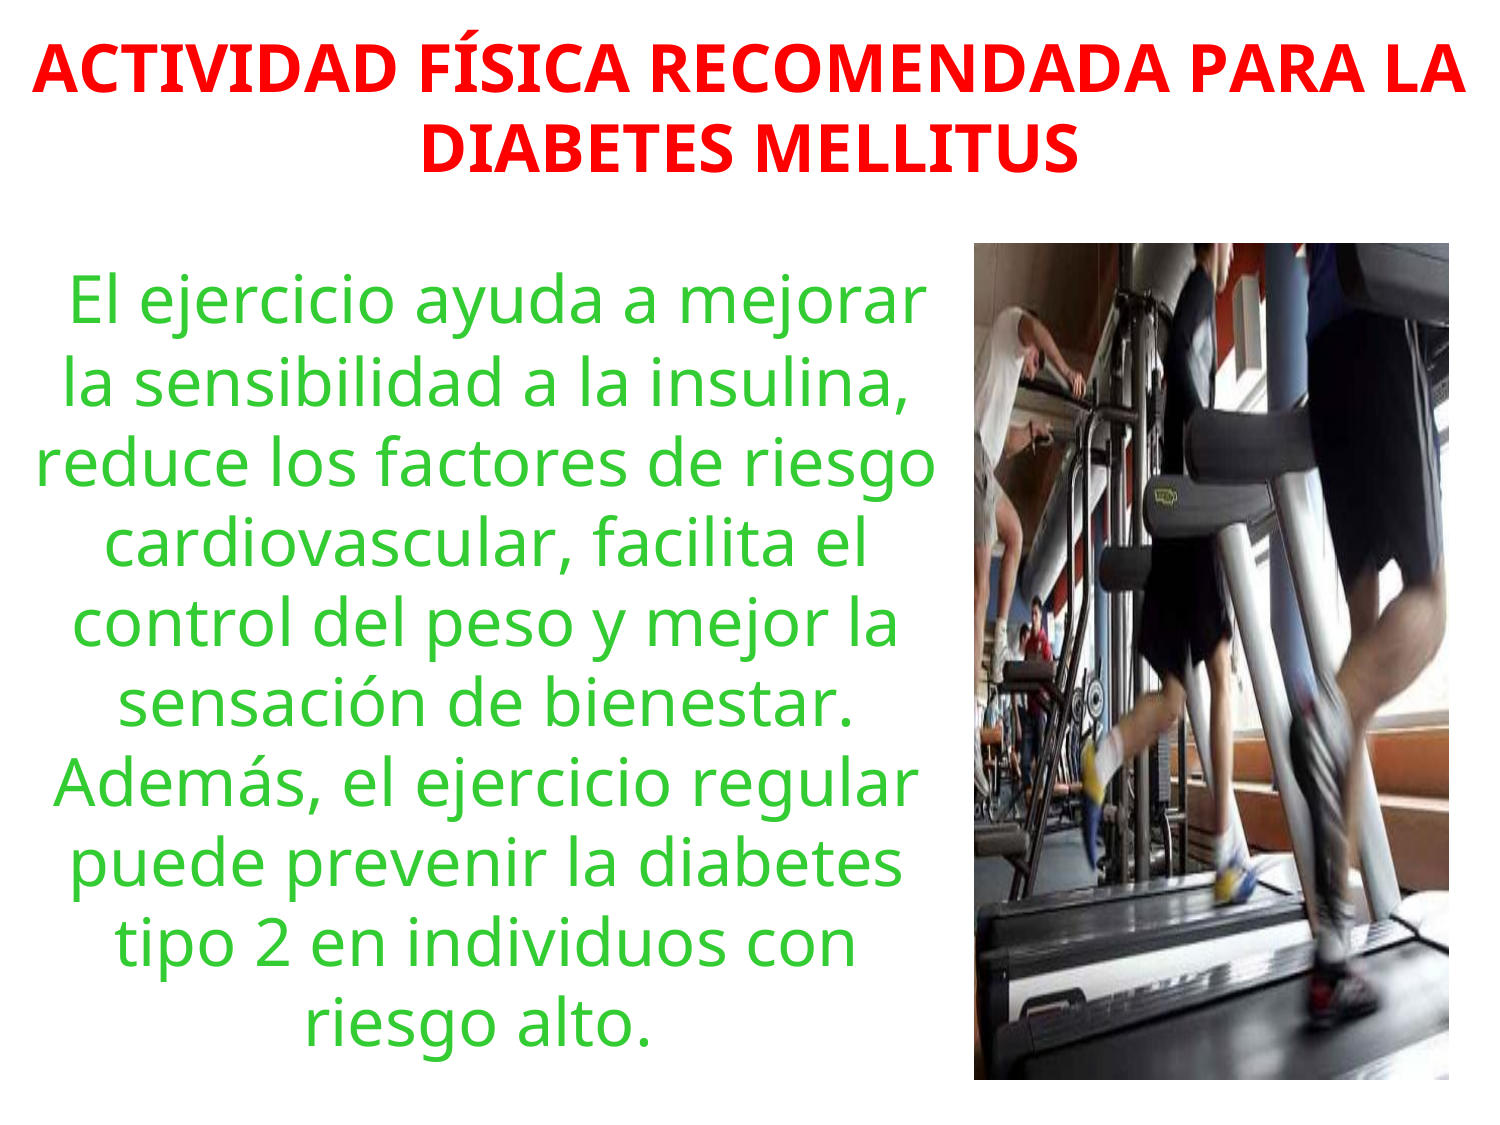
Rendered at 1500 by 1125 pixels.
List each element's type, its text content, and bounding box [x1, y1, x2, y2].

text_box ACTIVIDAD FÍSICA RECOMENDADA PARA LA DIABETES MELLITUS [0, 18, 1500, 194]
picture [974, 243, 1449, 1080]
title El ejercicio ayuda a mejorar la sensibilidad a la insulina, reduce los factores de riesgo cardiovascular, facilita el control del peso y mejor la sensación de bienestar. Además, el ejercicio regular puede prevenir la diabetes tipo 2 en individuos con riesgo alto. [0, 194, 975, 1107]
